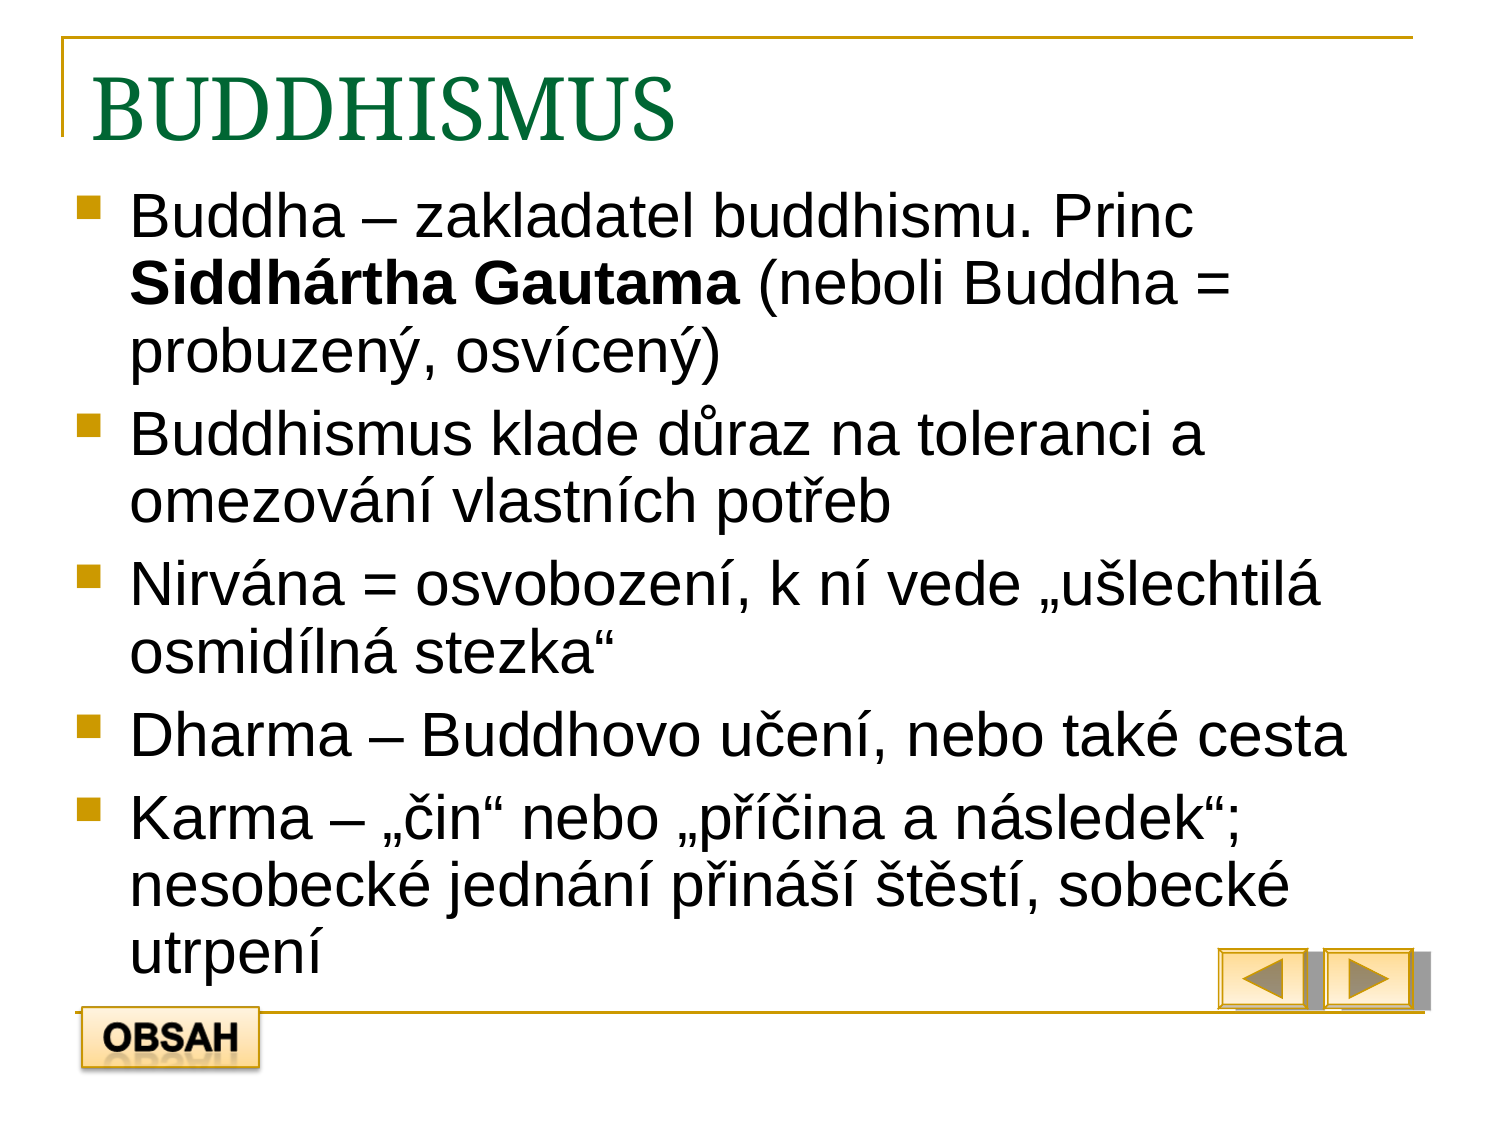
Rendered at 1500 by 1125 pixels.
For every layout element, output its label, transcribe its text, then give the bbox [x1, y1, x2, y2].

list Buddha – zakladatel buddhismu. Princ Siddhártha Gautama (neboli Buddha = probuzený, osvícený) Buddhismus klade důraz na toleranci a omezování vlastních potřeb Nirvána = osvobození, k ní vede „ušlechtilá osmidílná stezka“ Dharma – Buddhovo učení, nebo také cesta Karma – „čin“ nebo „příčina a následek“; nesobecké jednání přináší štěstí, sobecké utrpení [58, 175, 1409, 1079]
text_box [1325, 949, 1413, 1009]
title BUDDHISMUS [75, 45, 1426, 233]
picture [69, 997, 272, 1115]
text_box [1220, 949, 1308, 1009]
